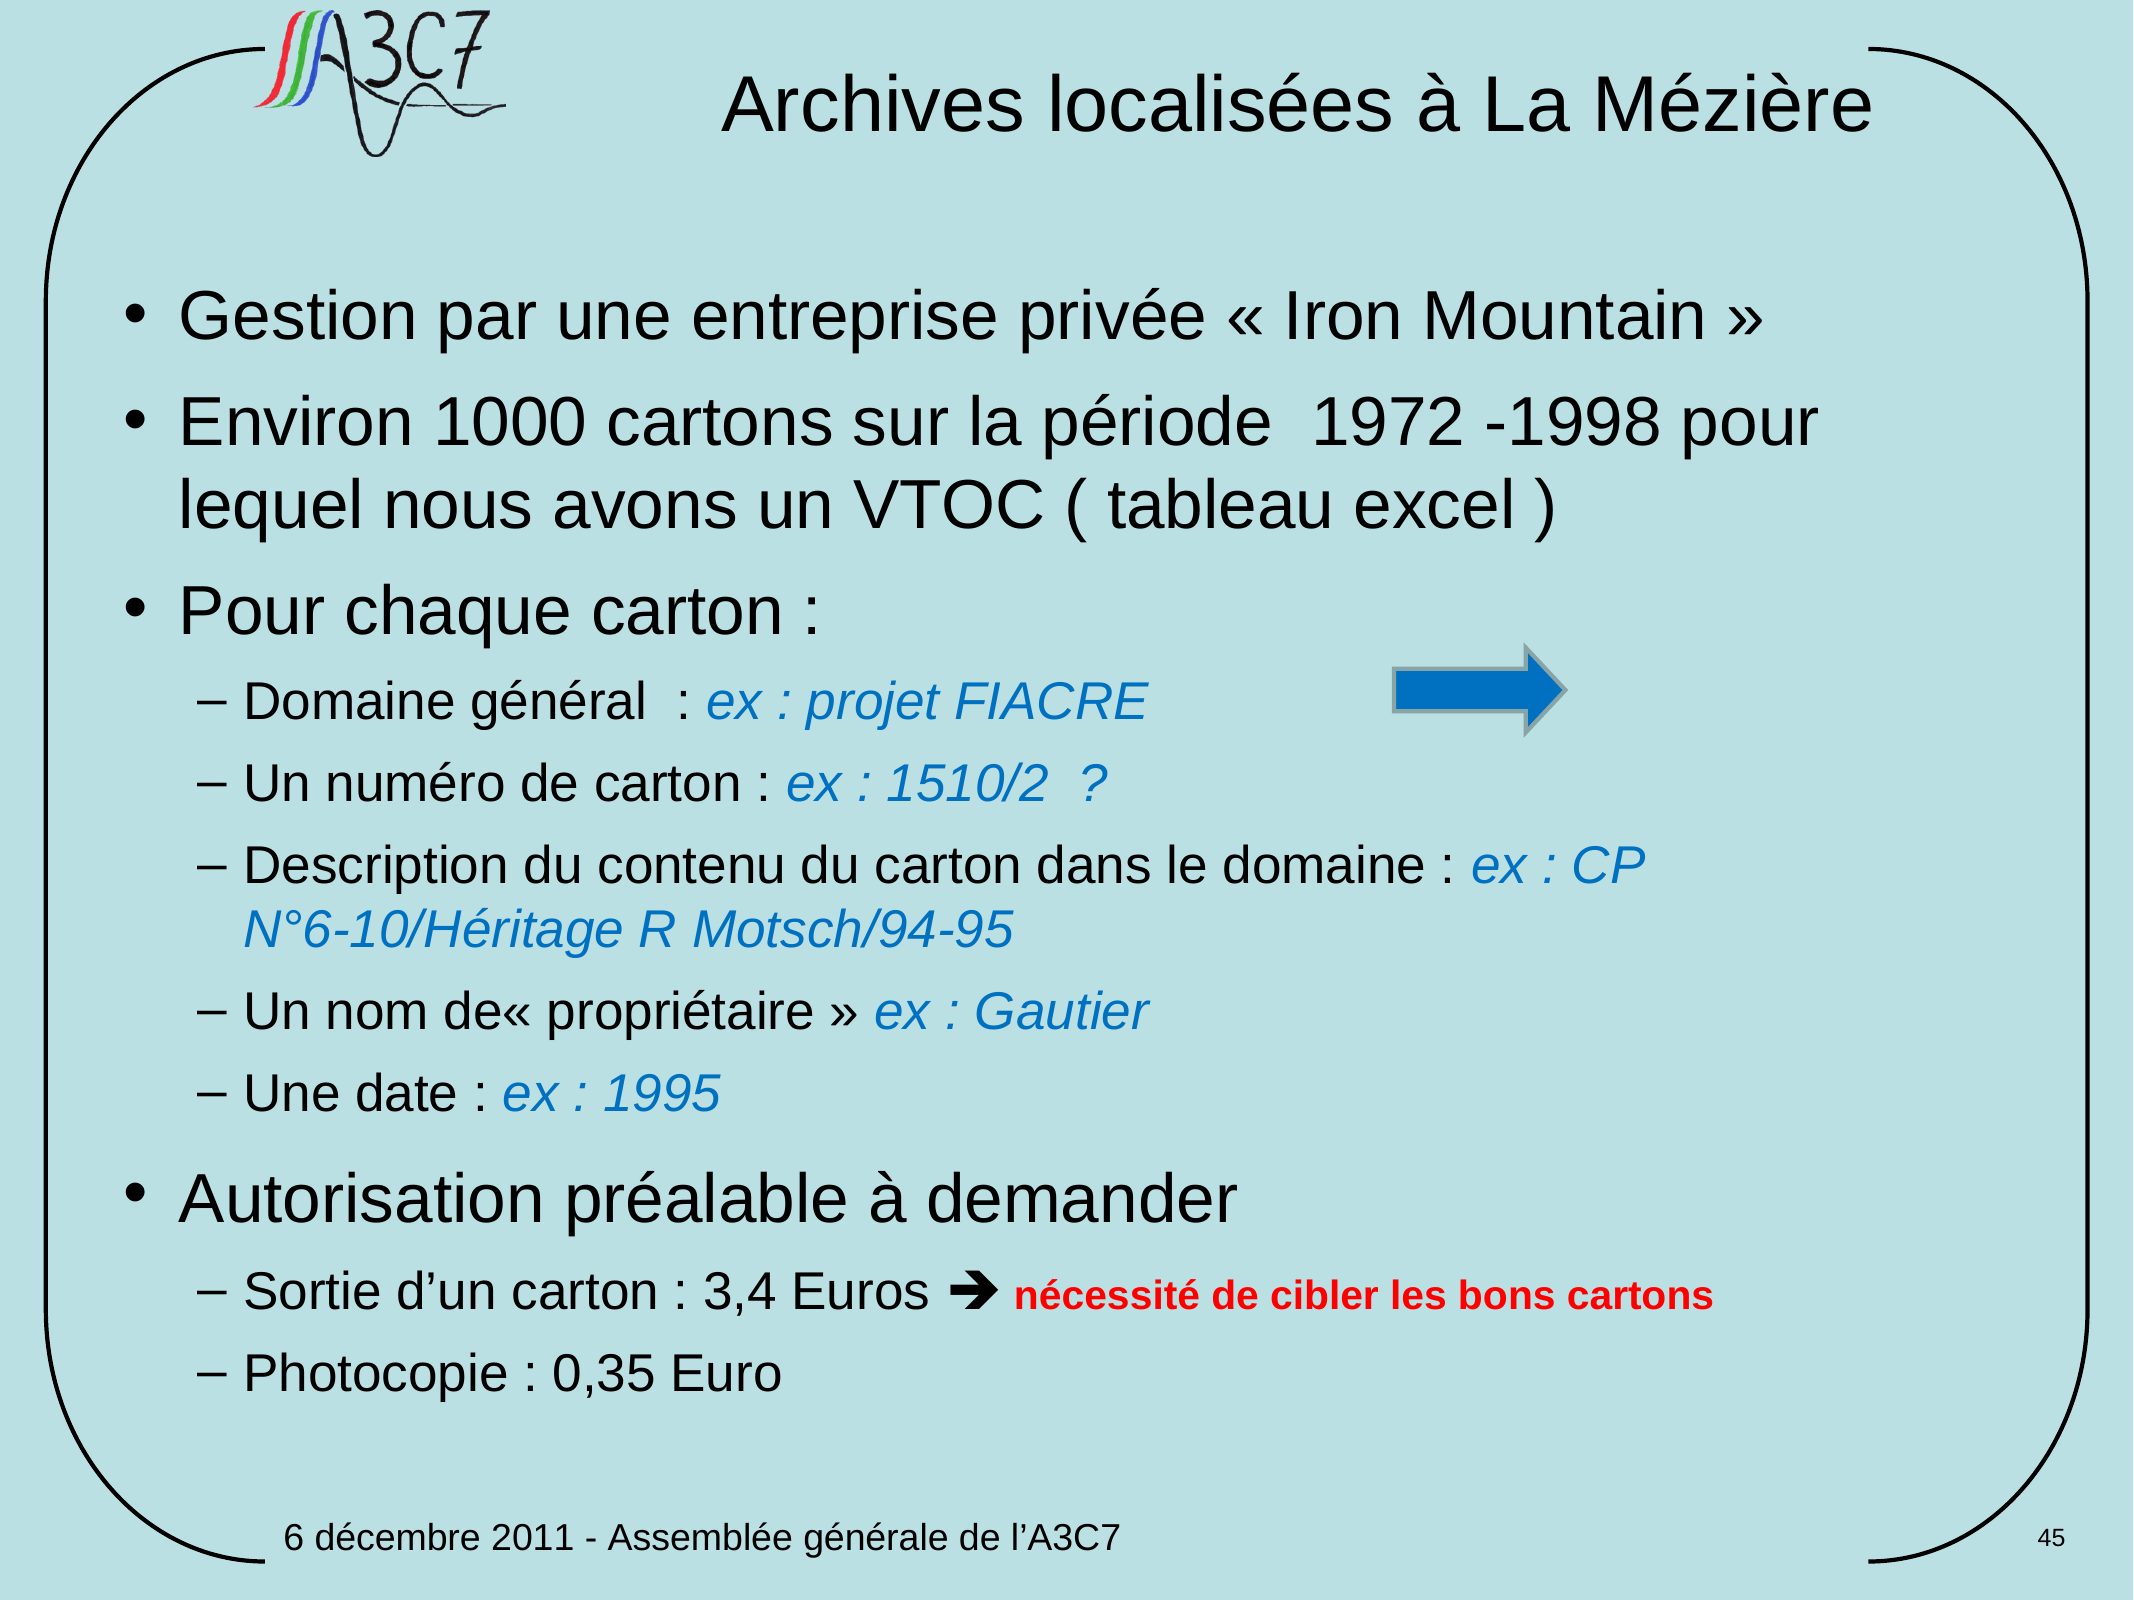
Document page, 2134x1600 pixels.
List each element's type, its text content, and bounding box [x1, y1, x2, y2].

text_box [1393, 647, 1566, 733]
title Archives localisées à La Mézière [310, 43, 2027, 262]
picture [253, 10, 506, 157]
list Gestion par une entreprise privée « Iron Mountain » Environ 1000 cartons sur la période 1972 -1998 pour lequel nous avons un VTOC ( tableau excel ) Pour chaque carton : Domaine général : ex : projet FIACRE Un numéro de carton : ex : 1510/2 ? Description du contenu du carton dans le domaine : ex : CP N°6-10/Héritage R Motsch/94-95 Un nom de« propriétaire » ex : Gautier Une date : ex : 1995 Autorisation préalable à demander Sortie d’un carton : 3,4 Euros  nécessité de cibler les bons cartons Photocopie : 0,35 Euro [109, 262, 2030, 1422]
text_box 6 décembre 2011 - Assemblée générale de l’A3C7 [274, 1512, 1131, 1558]
